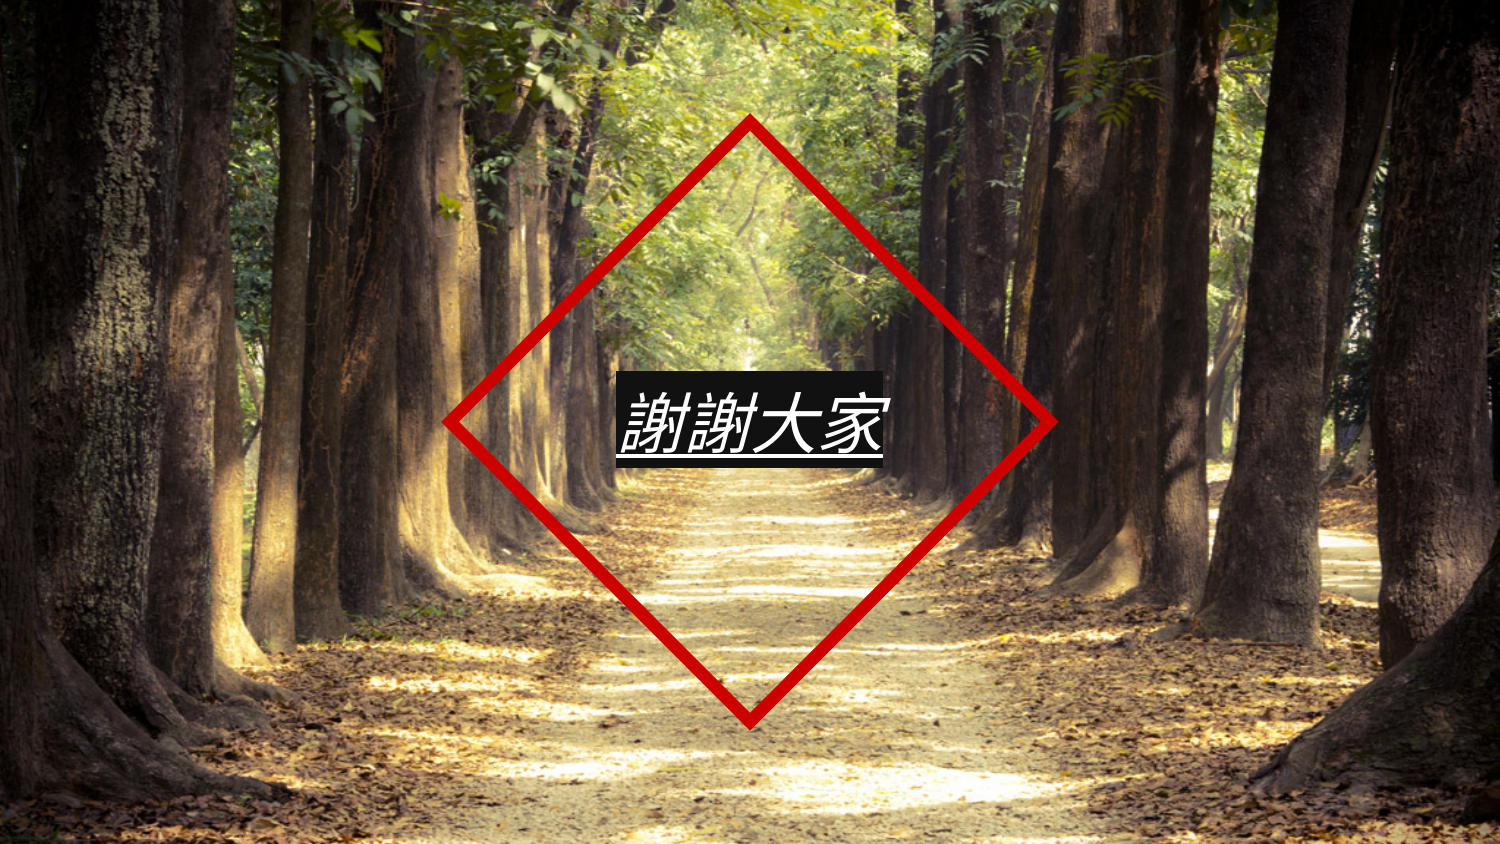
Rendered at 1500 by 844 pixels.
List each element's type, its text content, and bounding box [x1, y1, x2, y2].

text_box 謝謝大家 [450, 121, 1050, 722]
picture [0, 0, 1500, 844]
